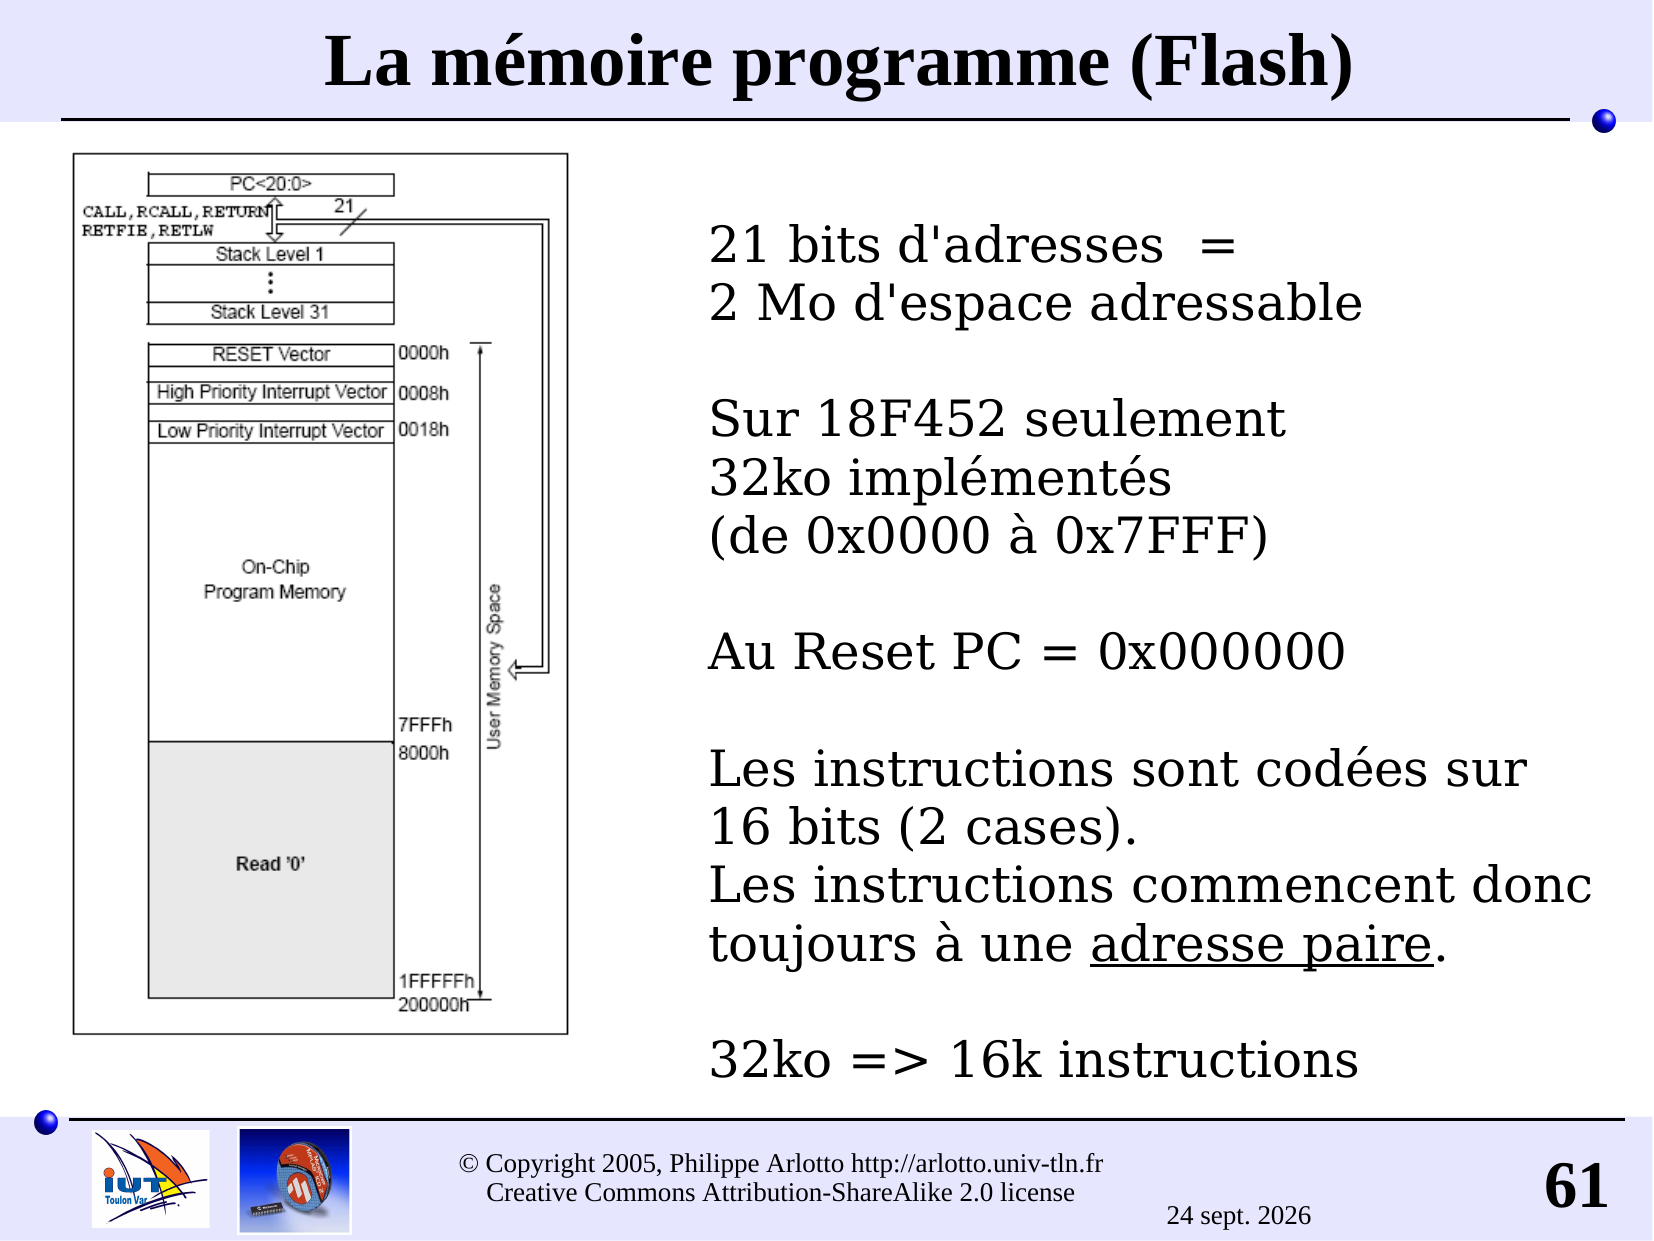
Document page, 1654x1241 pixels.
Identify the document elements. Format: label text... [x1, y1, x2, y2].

text_box 21 bits d'adresses = 2 Mo d'espace adressable Sur 18F452 seulement 32ko implémentés (de 0x0000 à 0x7FFF) Au Reset PC = 0x000000 Les instructions sont codées sur 16 bits (2 cases). Les instructions commencent donc toujours à une adresse paire. 32ko => 16k instructions [708, 215, 1611, 1090]
picture [237, 1126, 352, 1235]
title La mémoire programme (Flash) [95, 14, 1585, 107]
picture [59, 147, 617, 1057]
